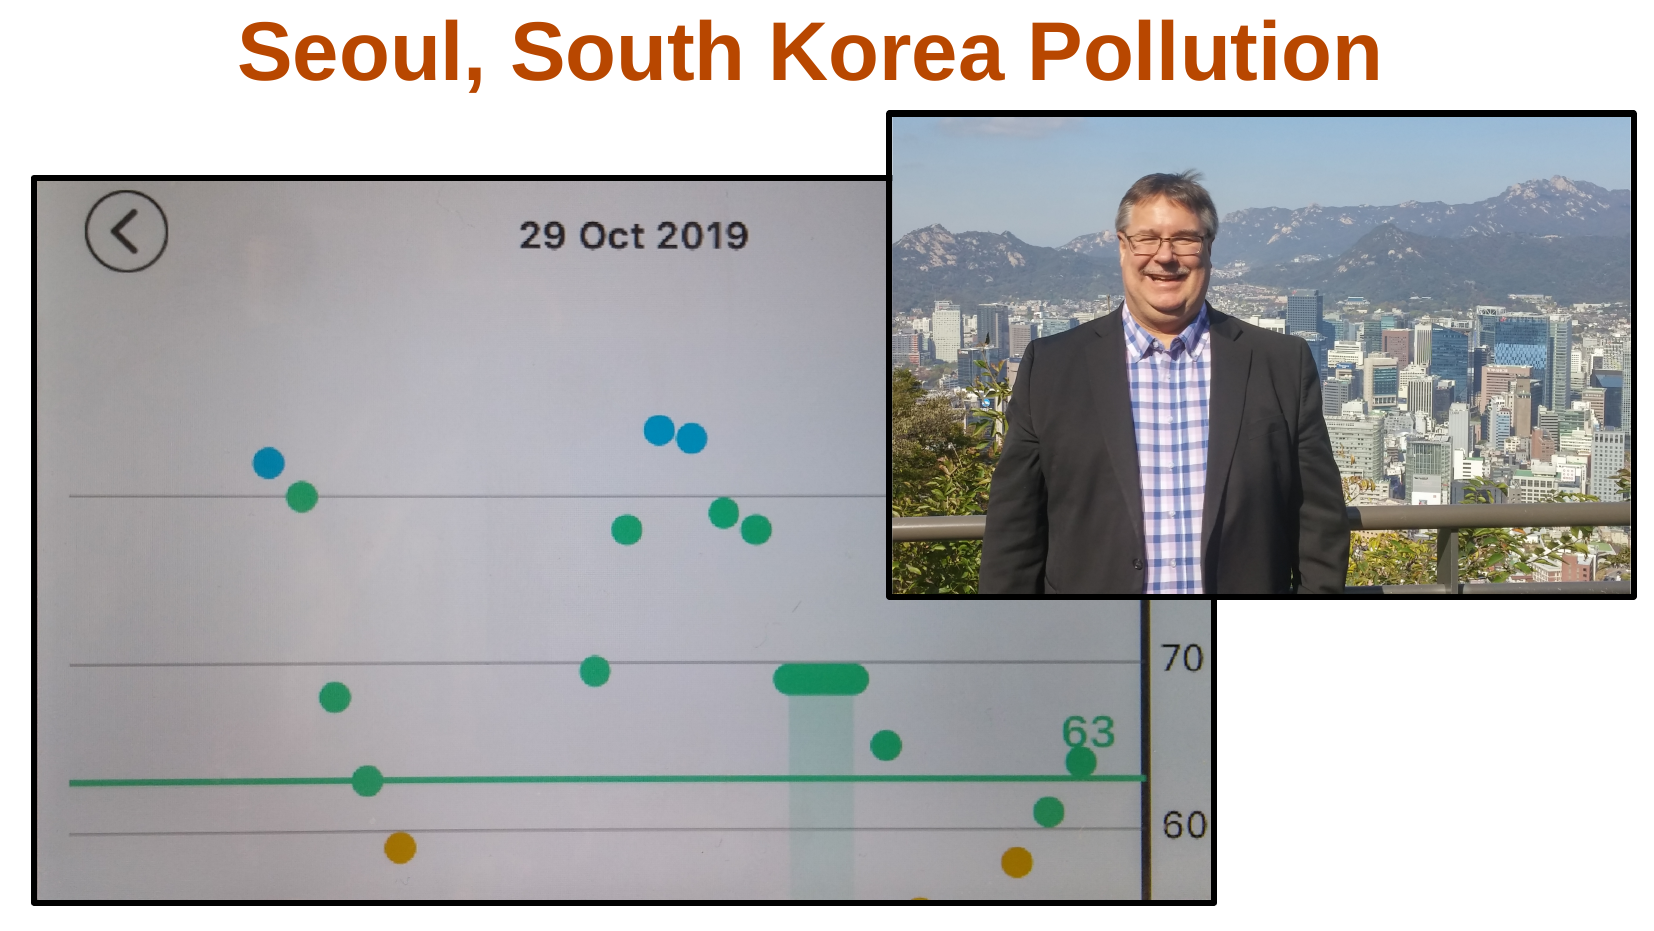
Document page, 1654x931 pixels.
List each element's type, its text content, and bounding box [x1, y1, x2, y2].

picture [36, 180, 1212, 900]
text_box Seoul, South Korea Pollution [0, 5, 1650, 100]
picture [892, 116, 1631, 594]
